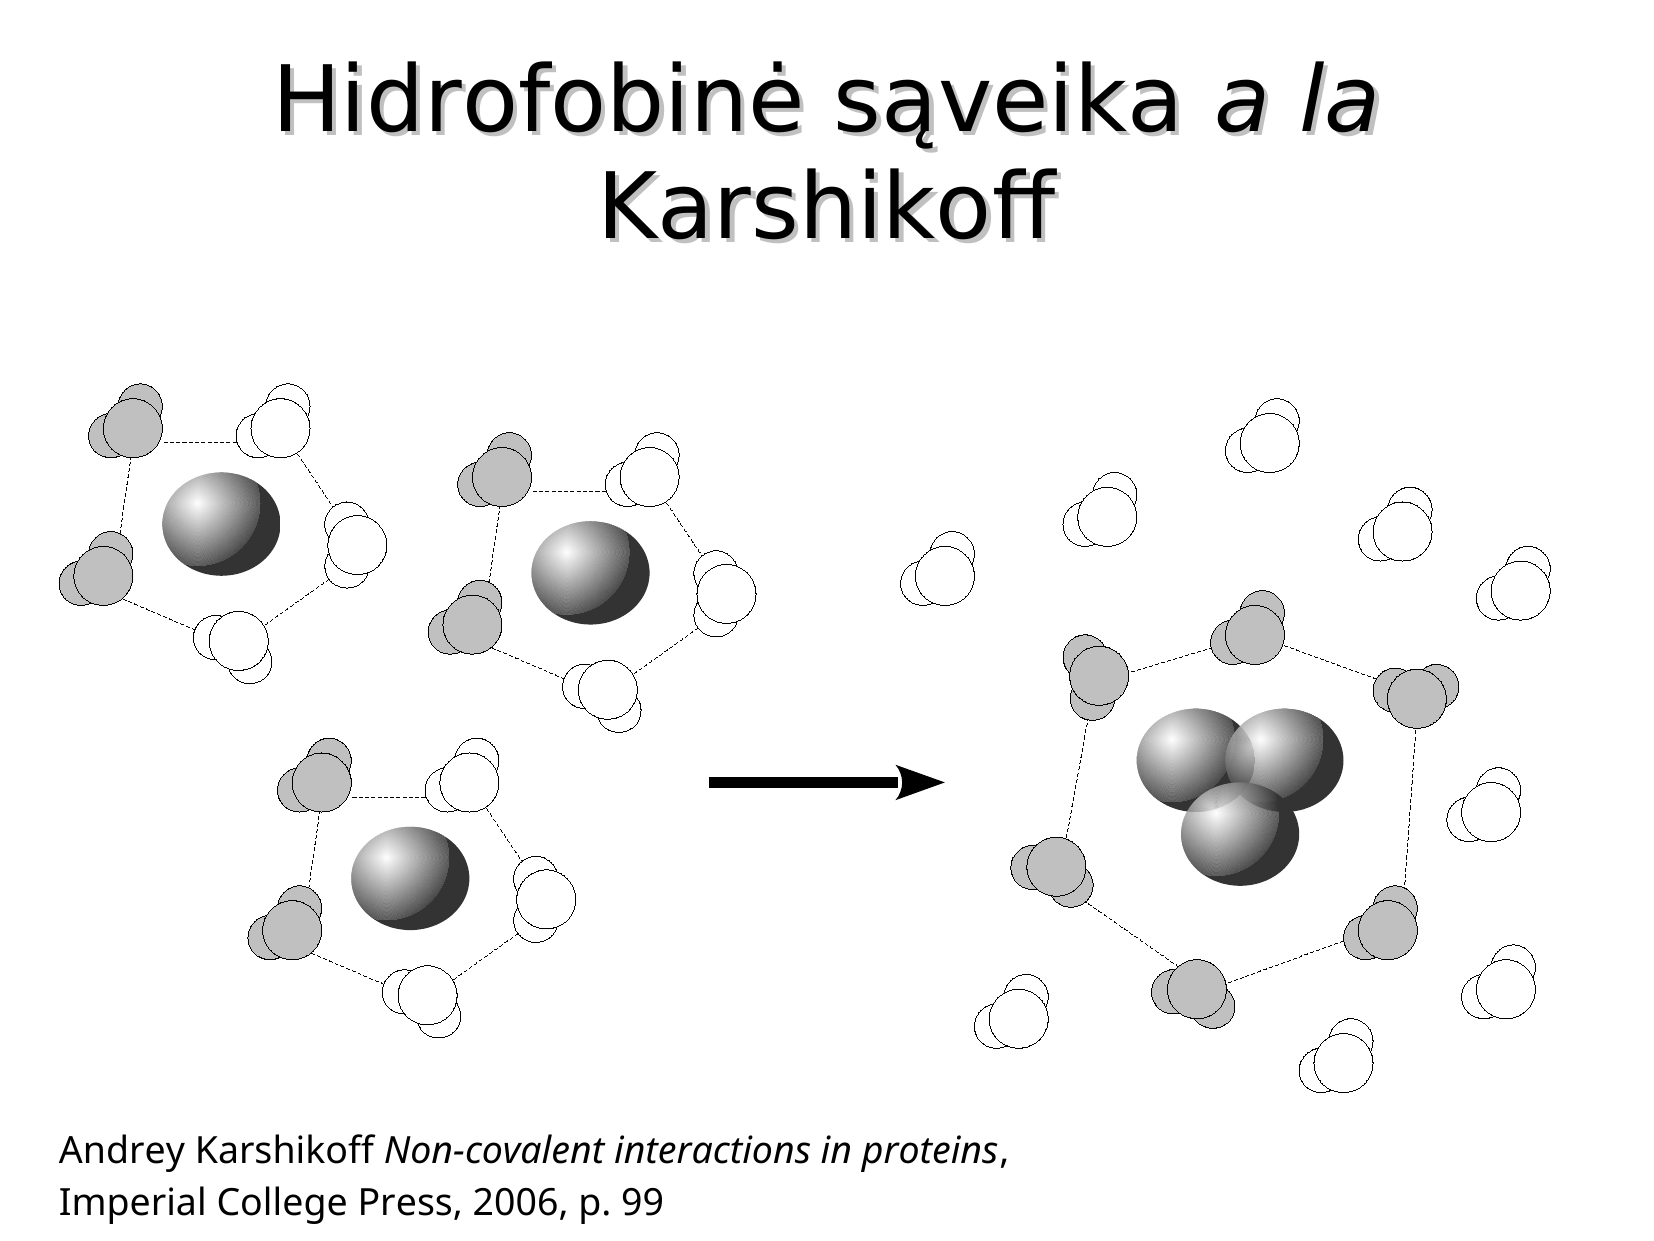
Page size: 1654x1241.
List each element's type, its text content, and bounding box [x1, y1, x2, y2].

text_box [1461, 944, 1536, 1019]
title Hidrofobinė sąveika a la Karshikoff [82, 45, 1571, 261]
text_box [693, 550, 757, 637]
text_box [562, 660, 642, 733]
text_box [513, 856, 576, 943]
text_box [277, 738, 352, 813]
text_box [1373, 664, 1459, 729]
text_box [59, 531, 133, 606]
text_box [605, 432, 680, 507]
text_box [1062, 472, 1137, 547]
text_box [351, 826, 470, 931]
text_box [236, 383, 311, 458]
text_box [531, 521, 650, 625]
text_box [1358, 487, 1433, 562]
text_box [428, 580, 502, 655]
text_box [1299, 1018, 1374, 1093]
text_box [1151, 959, 1235, 1029]
text_box [1063, 634, 1129, 721]
text_box [324, 501, 387, 589]
text_box [900, 531, 975, 606]
text_box [425, 738, 499, 813]
text_box [457, 432, 532, 507]
text_box [382, 965, 461, 1038]
text_box [974, 974, 1049, 1049]
text_box [1343, 885, 1418, 960]
text_box Andrey Karshikoff Non-covalent interactions in proteins, Imperial College Press, 2006, p. 99 [44, 1116, 1063, 1226]
text_box [247, 885, 322, 960]
text_box [1476, 546, 1551, 621]
text_box [1010, 837, 1094, 908]
text_box [88, 383, 163, 458]
text_box [162, 472, 281, 576]
text_box [1225, 398, 1300, 473]
text_box [1446, 767, 1521, 842]
text_box [1210, 590, 1285, 665]
text_box [193, 611, 272, 684]
text_box [1136, 708, 1344, 886]
